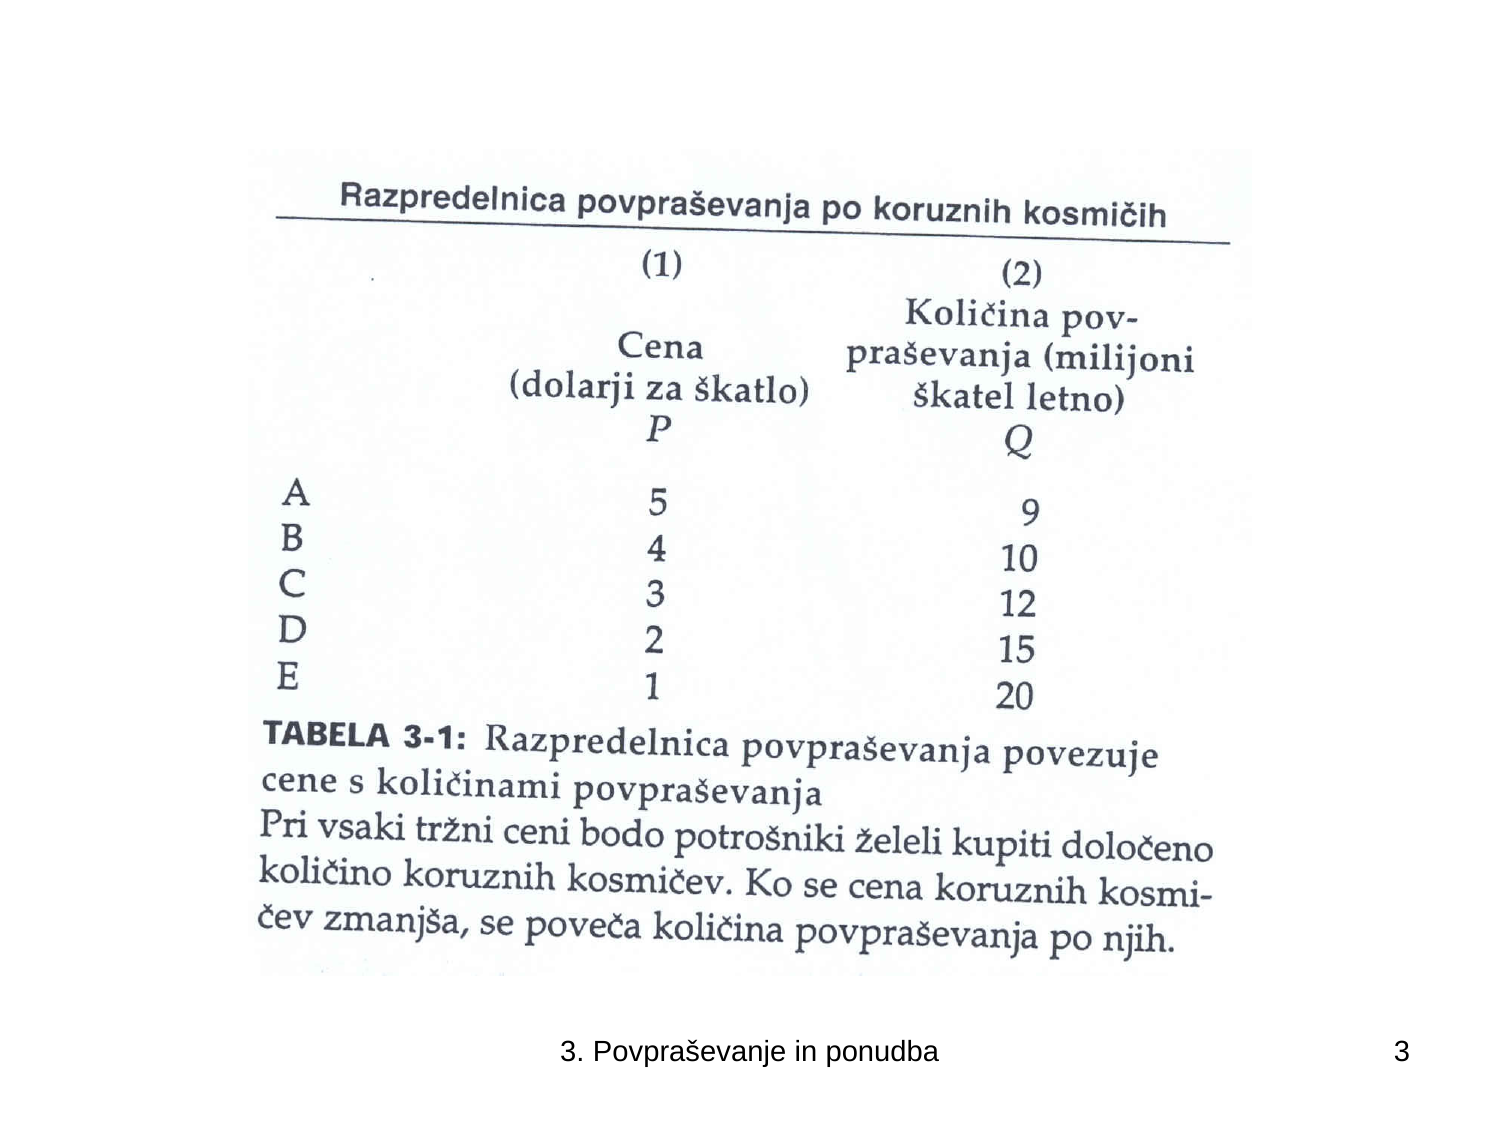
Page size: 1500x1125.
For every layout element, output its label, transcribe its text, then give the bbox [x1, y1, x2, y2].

text_box <number> [1074, 1024, 1426, 1103]
text_box 3. Povpraševanje in ponudba [512, 1024, 988, 1103]
picture [248, 149, 1252, 976]
